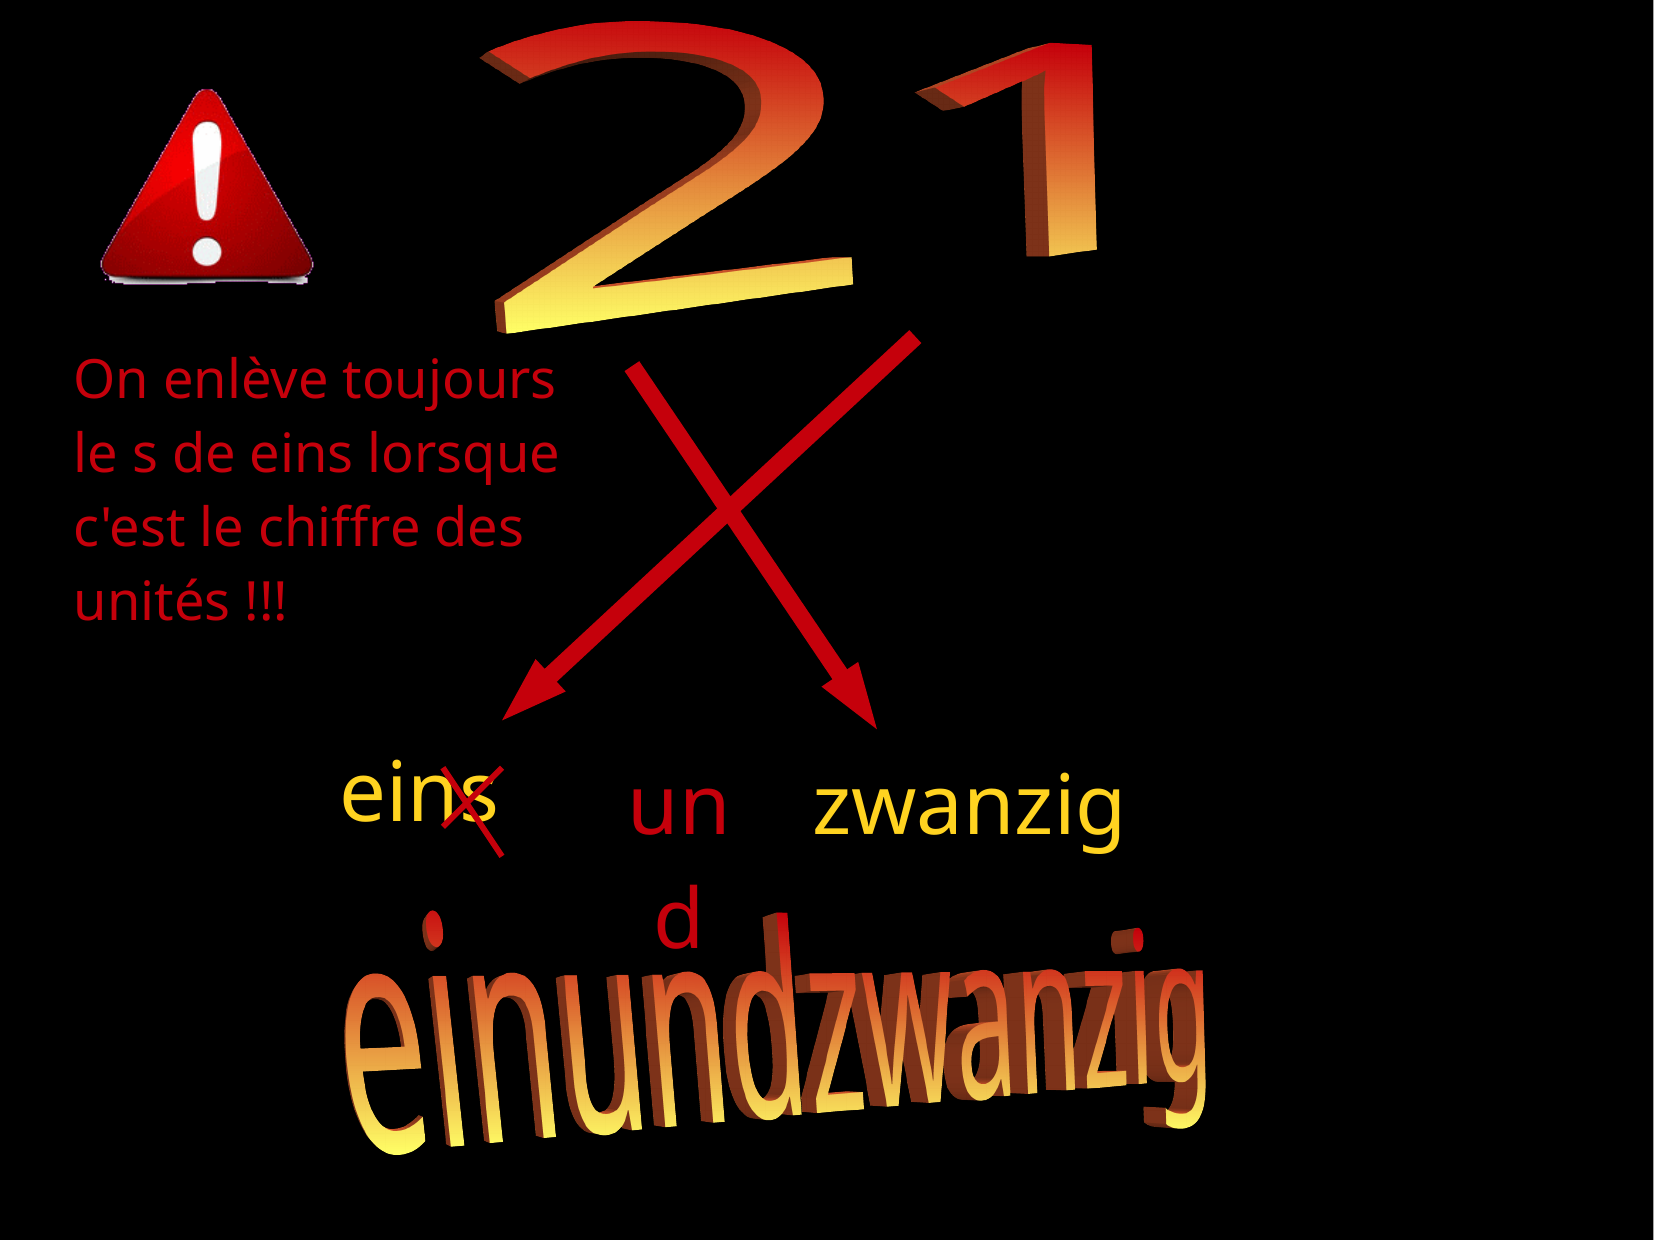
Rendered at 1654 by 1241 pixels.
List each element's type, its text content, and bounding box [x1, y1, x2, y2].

text_box On enlève toujours le s de eins lorsque c'est le chiffre des unités !!! [59, 332, 621, 650]
text_box zwanzig [797, 738, 1152, 870]
picture [88, 58, 325, 309]
text_box und [590, 738, 768, 870]
text_box eins [324, 725, 591, 857]
